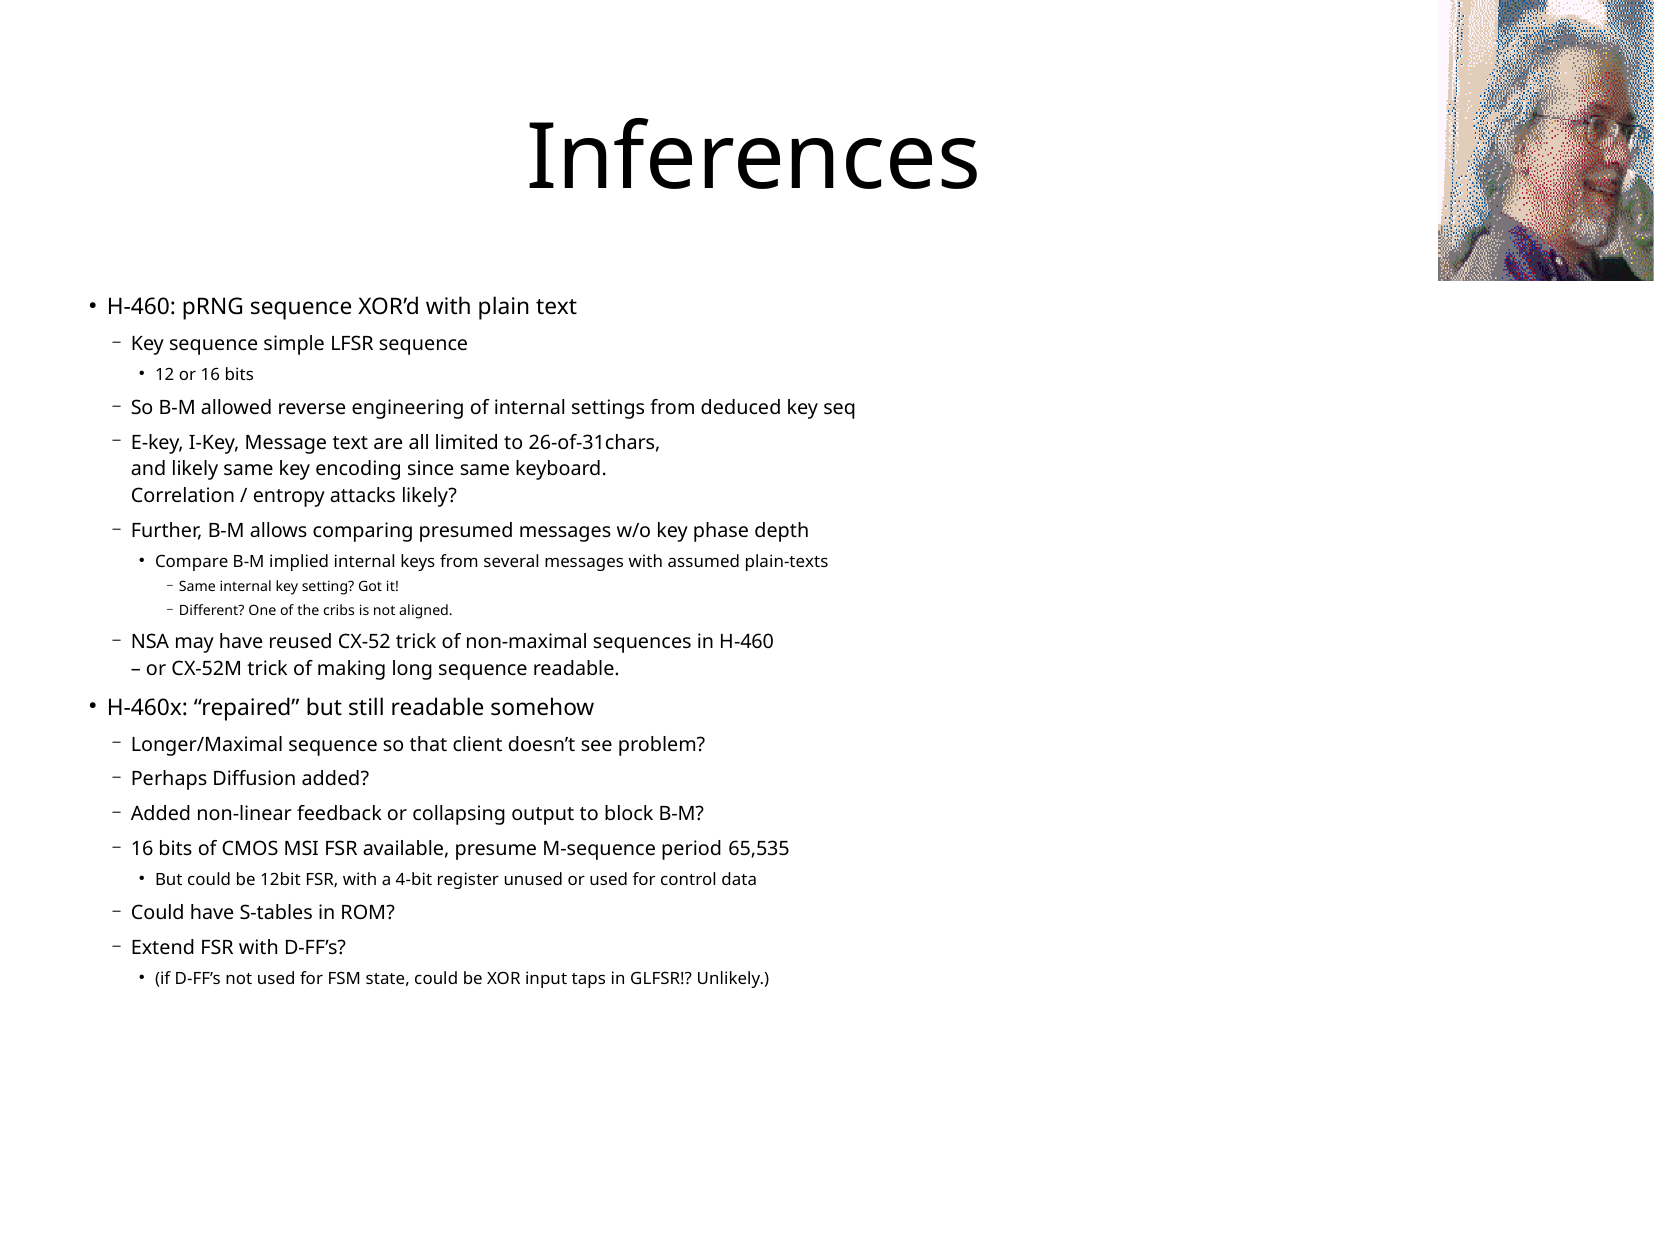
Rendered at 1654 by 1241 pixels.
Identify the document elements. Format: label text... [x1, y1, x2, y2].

picture [1438, 0, 1654, 281]
list H-460: pRNG sequence XOR’d with plain text Key sequence simple LFSR sequence 12 or 16 bits So B-M allowed reverse engineering of internal settings from deduced key seq E-key, I-Key, Message text are all limited to 26-of-31chars, and likely same key encoding since same keyboard. Correlation / entropy attacks likely? Further, B-M allows comparing presumed messages w/o key phase depth Compare B-M implied internal keys from several messages with assumed plain-texts Same internal key setting? Got it! Different? One of the cribs is not aligned. NSA may have reused CX-52 trick of non-maximal sequences in H-460 – or CX-52M trick of making long sequence readable. H-460x: “repaired” but still readable somehow Longer/Maximal sequence so that client doesn’t see problem? Perhaps Diffusion added? Added non-linear feedback or collapsing output to block B-M? 16 bits of CMOS MSI FSR available, presume M-sequence period 65,535 But could be 12bit FSR, with a 4-bit register unused or used for control data Could have S-tables in ROM? Extend FSR with D-FF’s? (if D-FF’s not used for FSM state, could be XOR input taps in GLFSR!? Unlikely.) [82, 290, 1571, 1010]
title Inferences [82, 49, 1426, 257]
